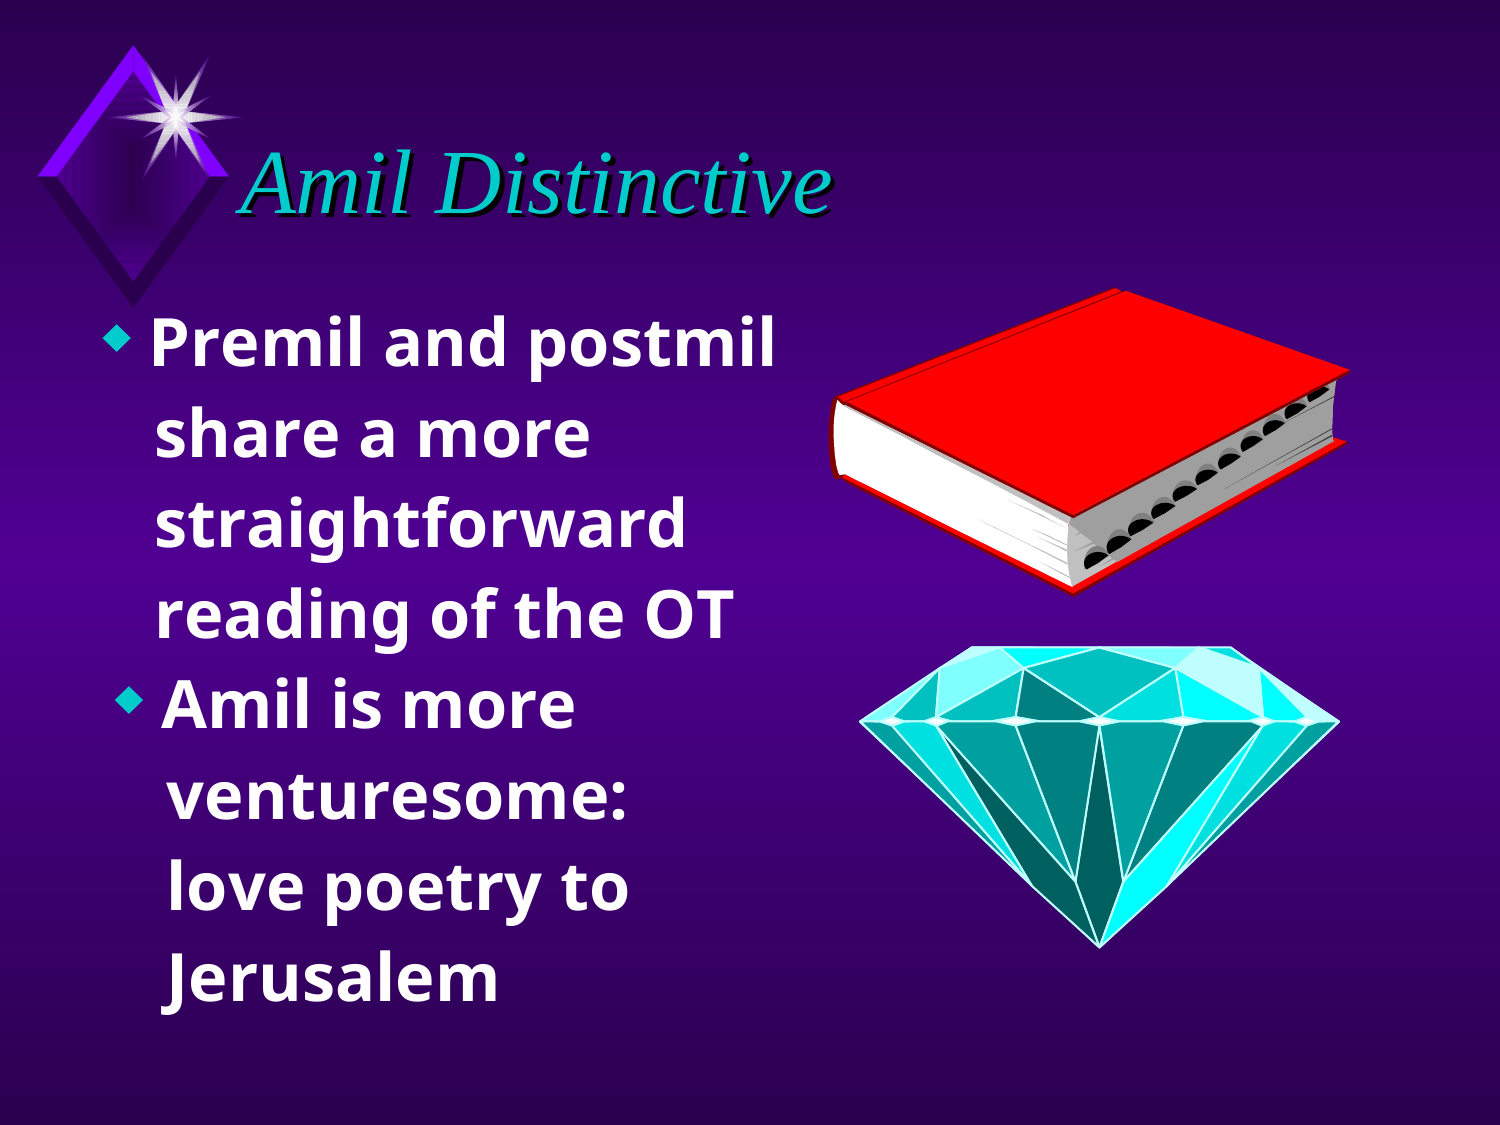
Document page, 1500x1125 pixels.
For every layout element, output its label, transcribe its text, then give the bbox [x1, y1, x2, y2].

text_box Premil and postmil share a more straightforward reading of the OT [87, 287, 925, 666]
text_box [925, 286, 1350, 598]
text_box Amil is more venturesome: love poetry to Jerusalem [99, 649, 825, 1029]
text_box [860, 647, 1339, 948]
title Amil Distinctive [224, 78, 1388, 288]
